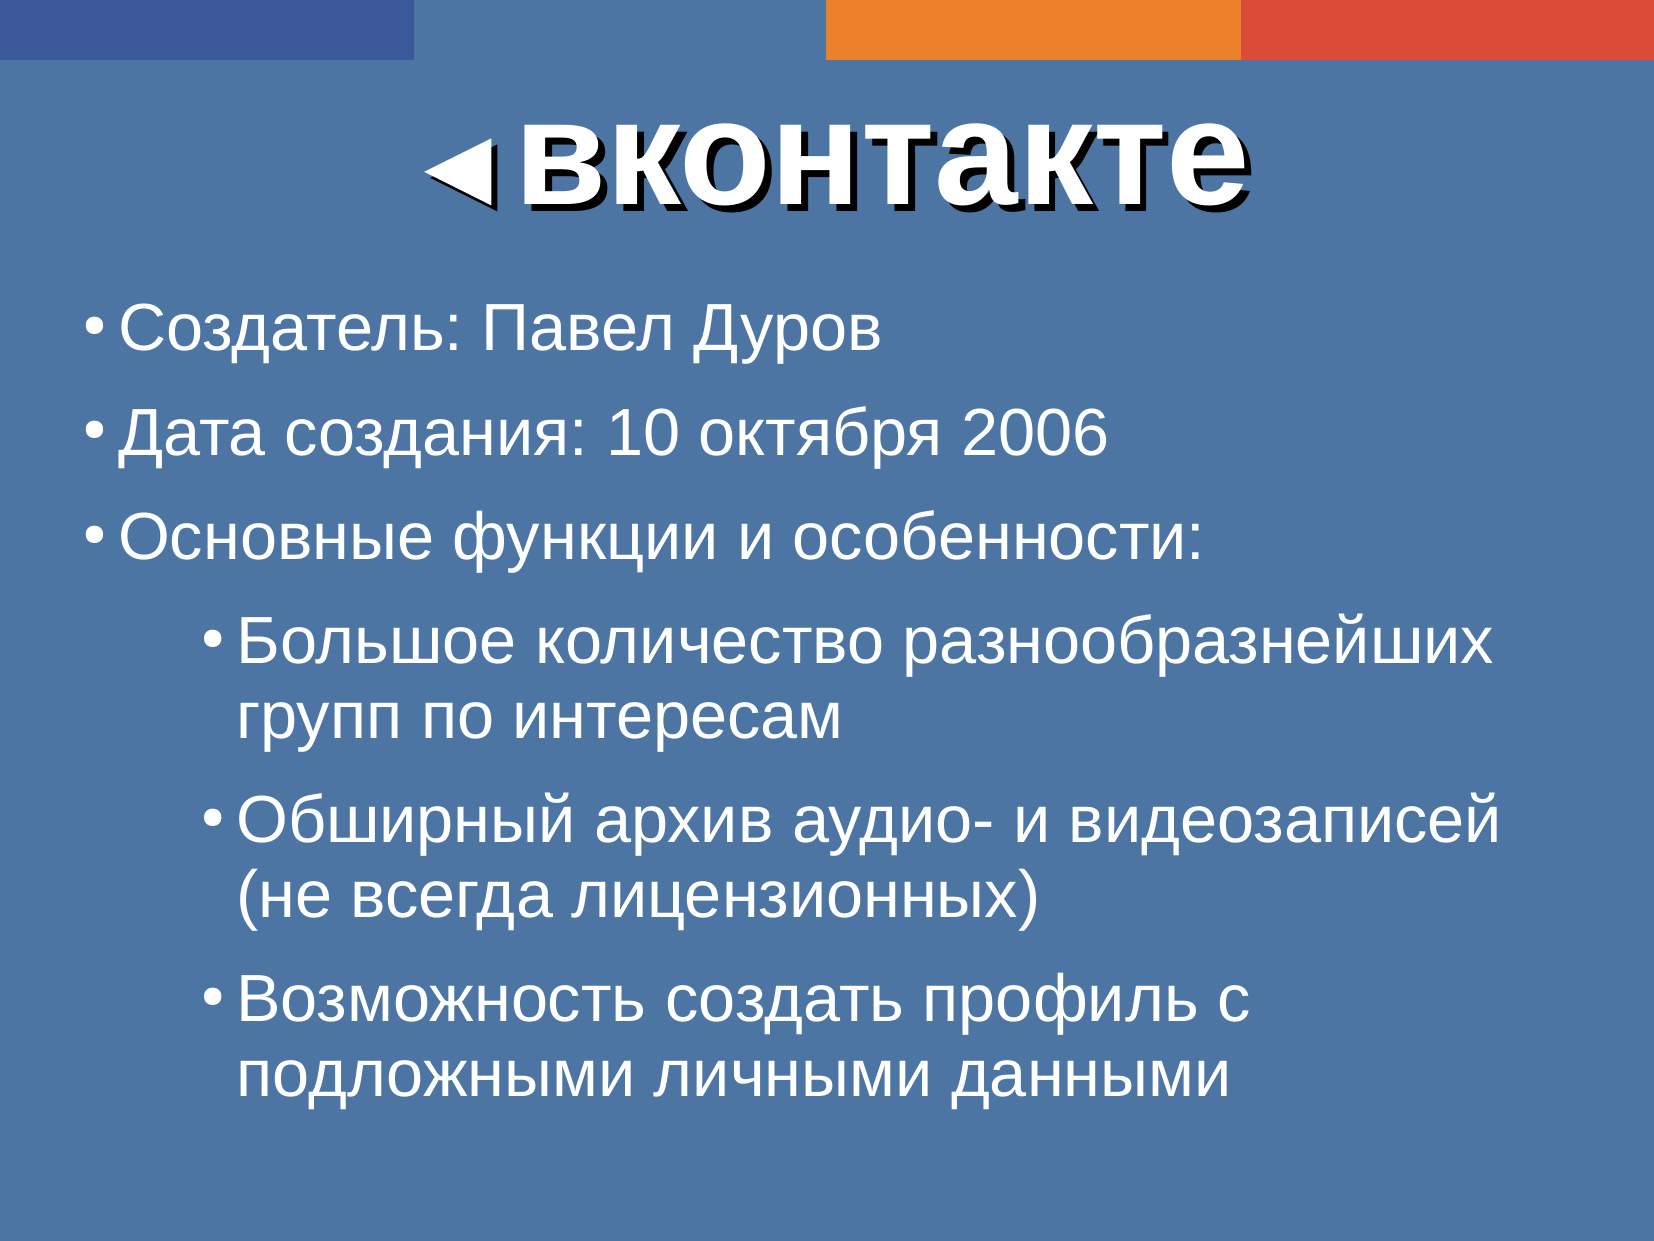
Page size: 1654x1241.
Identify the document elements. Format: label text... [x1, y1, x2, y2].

title ◄вконтакте [82, 49, 1571, 257]
list Создатель: Павел Дуров Дата создания: 10 октября 2006 Основные функции и особенности: Большое количество разнообразнейших групп по интересам Обширный архив аудио- и видеозаписей (не всегда лицензионных) Возможность создать профиль с подложными личными данными [82, 290, 1571, 1010]
